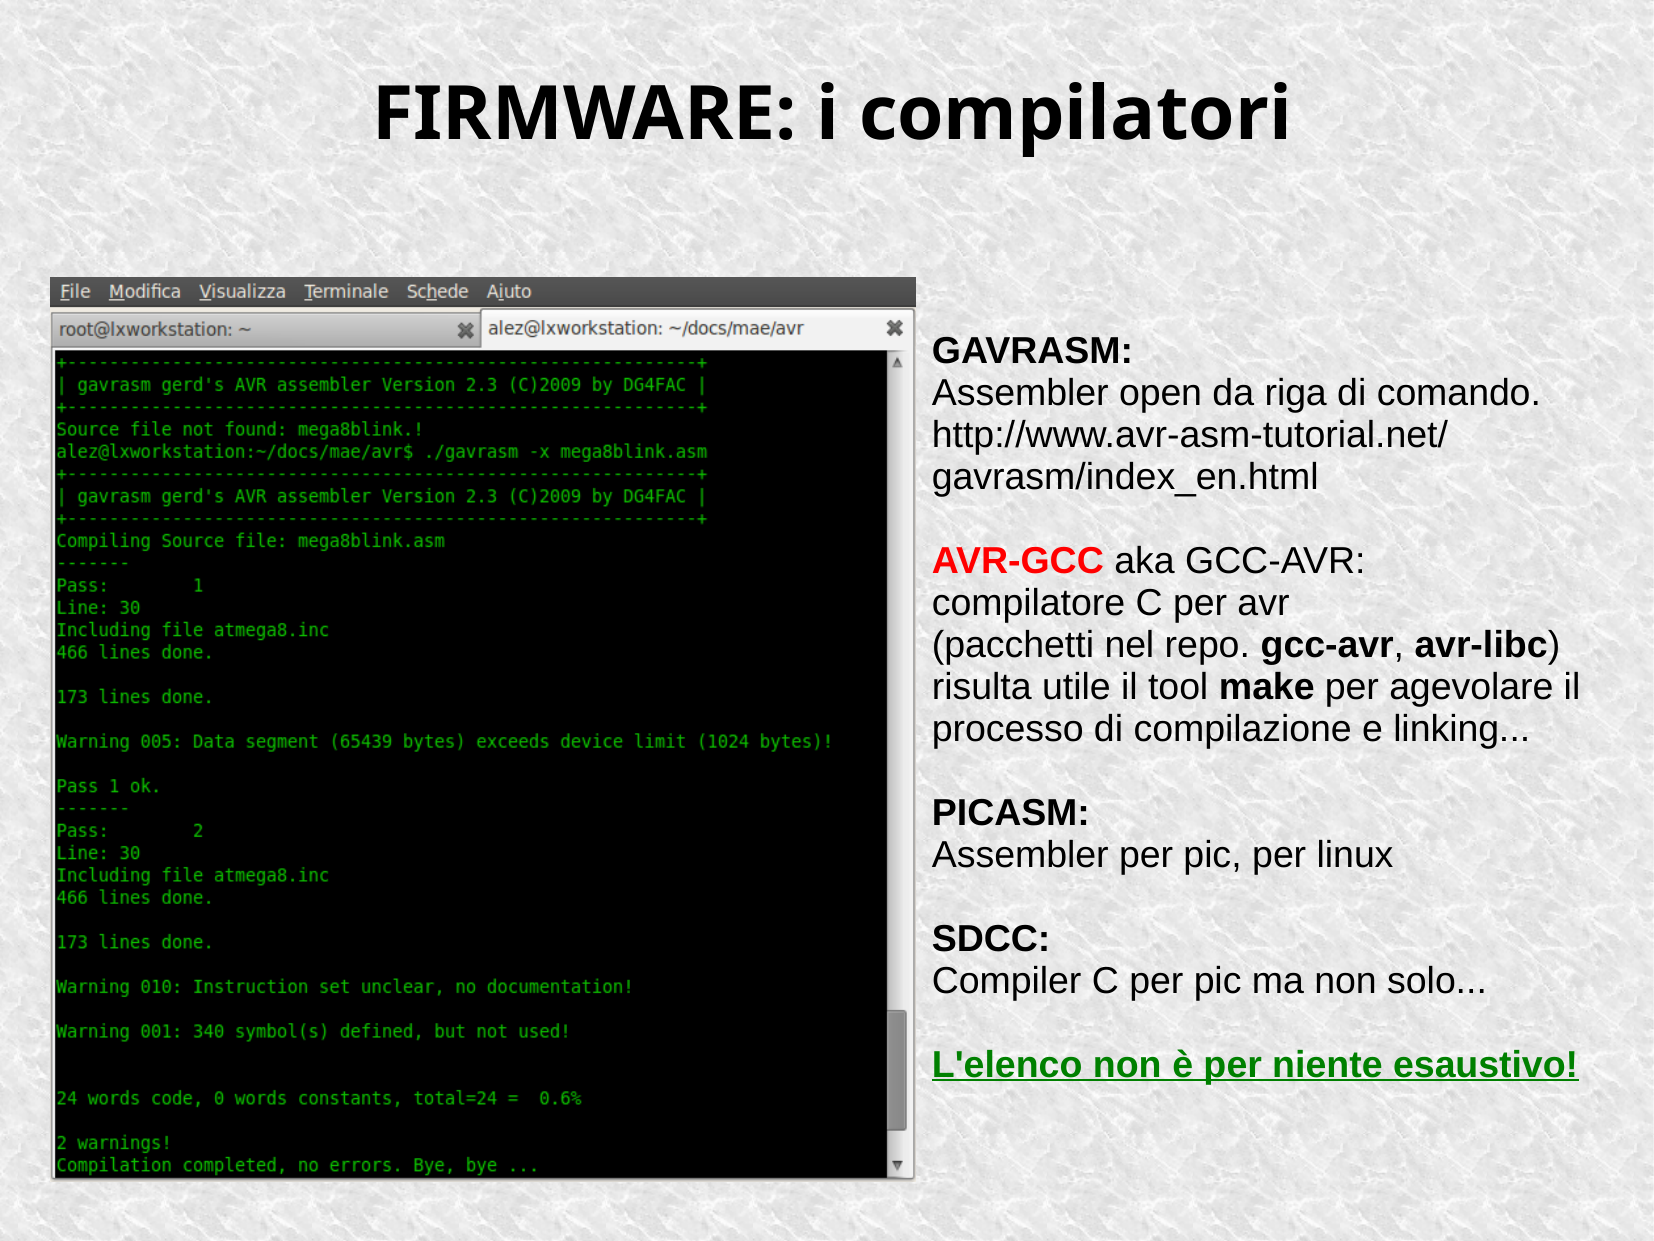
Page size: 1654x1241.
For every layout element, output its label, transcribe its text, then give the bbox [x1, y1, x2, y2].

text_box GAVRASM: Assembler open da riga di comando. http://www.avr-asm-tutorial.net/gavrasm/index_en.html AVR-GCC aka GCC-AVR: compilatore C per avr (pacchetti nel repo. gcc-avr, avr-libc) risulta utile il tool make per agevolare il processo di compilazione e linking... PICASM: Assembler per pic, per linux SDCC: Compiler C per pic ma non solo... L'elenco non è per niente esaustivo! [915, 321, 1625, 1093]
title FIRMWARE: i compilatori [88, 14, 1577, 207]
picture [0, 0, 1654, 1241]
